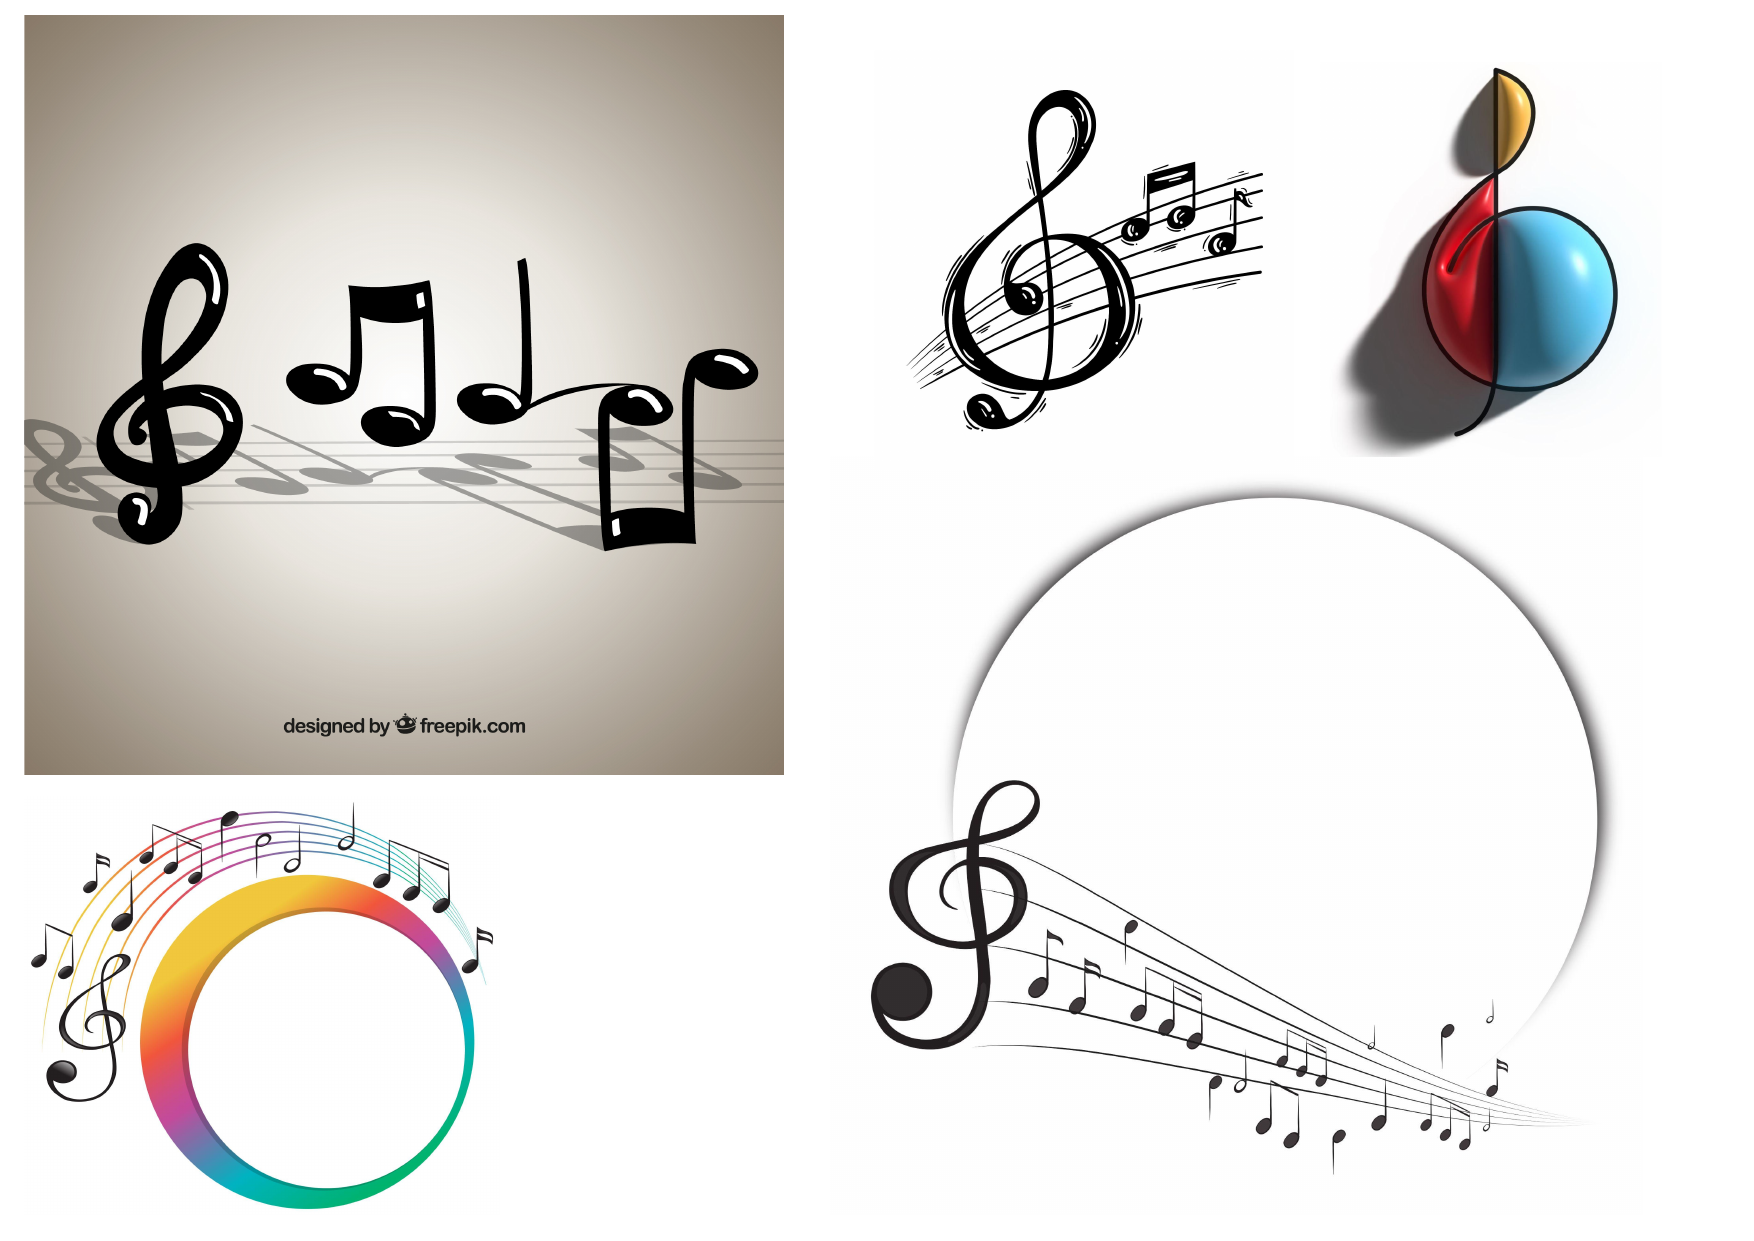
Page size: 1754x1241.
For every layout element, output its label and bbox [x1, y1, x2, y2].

picture [24, 15, 784, 775]
picture [830, 50, 1662, 1215]
picture [24, 796, 500, 1215]
